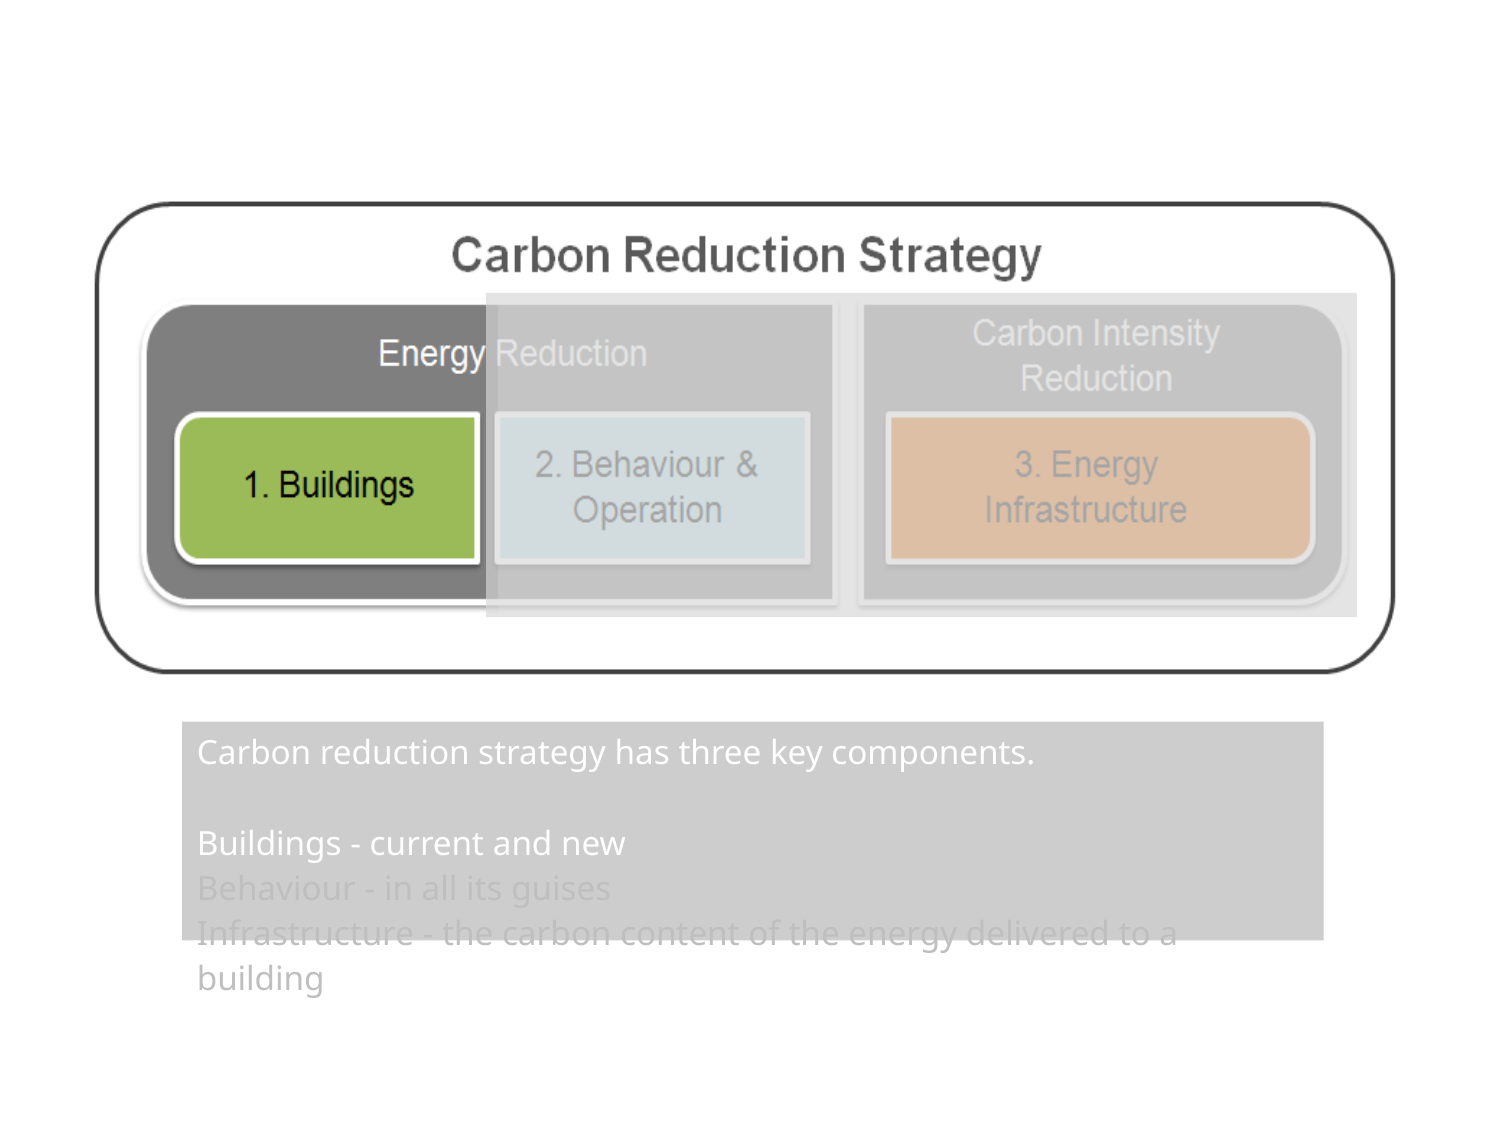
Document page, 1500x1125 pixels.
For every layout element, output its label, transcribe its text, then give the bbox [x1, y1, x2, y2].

picture [82, 180, 1417, 701]
text_box Carbon reduction strategy has three key components. Buildings - current and new Behaviour - in all its guises Infrastructure - the carbon content of the energy delivered to a building [182, 721, 1324, 941]
text_box [486, 292, 1357, 618]
